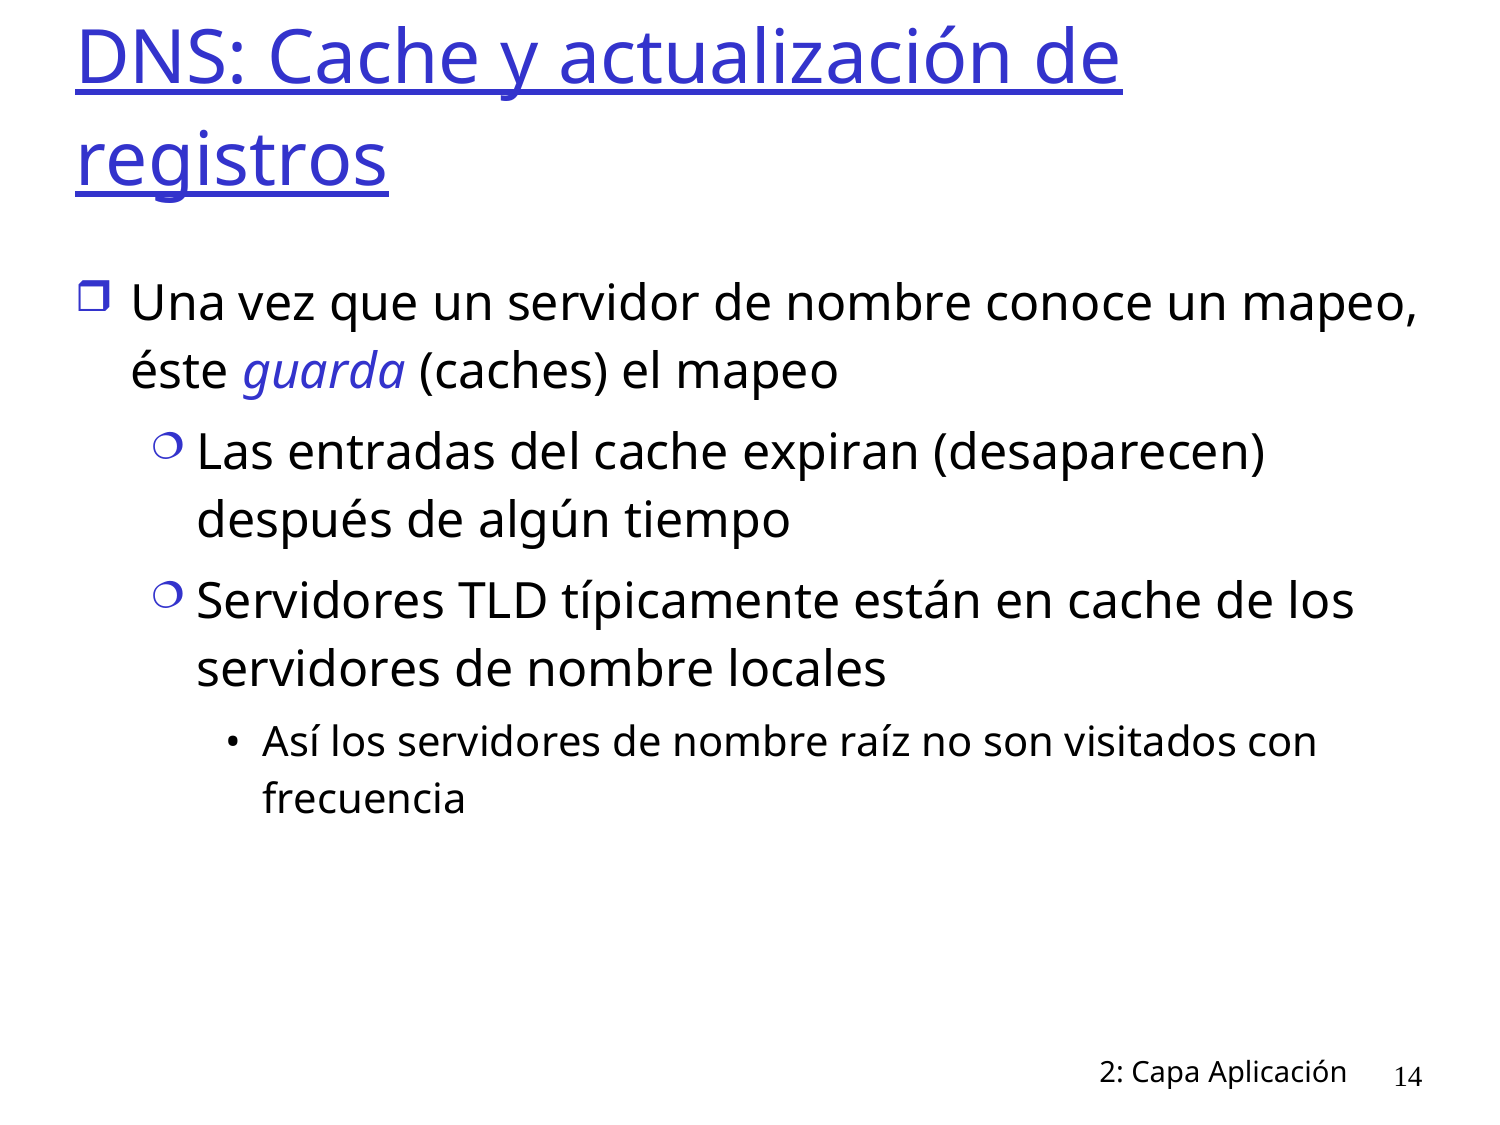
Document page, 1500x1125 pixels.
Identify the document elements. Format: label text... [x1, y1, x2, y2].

list Una vez que un servidor de nombre conoce un mapeo, éste guarda (caches) el mapeo Las entradas del cache expiran (desaparecen) después de algún tiempo‏ Servidores TLD típicamente están en cache de los servidores de nombre locales Así los servidores de nombre raíz no son visitados con frecuencia [75, 267, 1426, 1021]
title DNS: Cache y actualización de registros [75, 17, 1426, 193]
